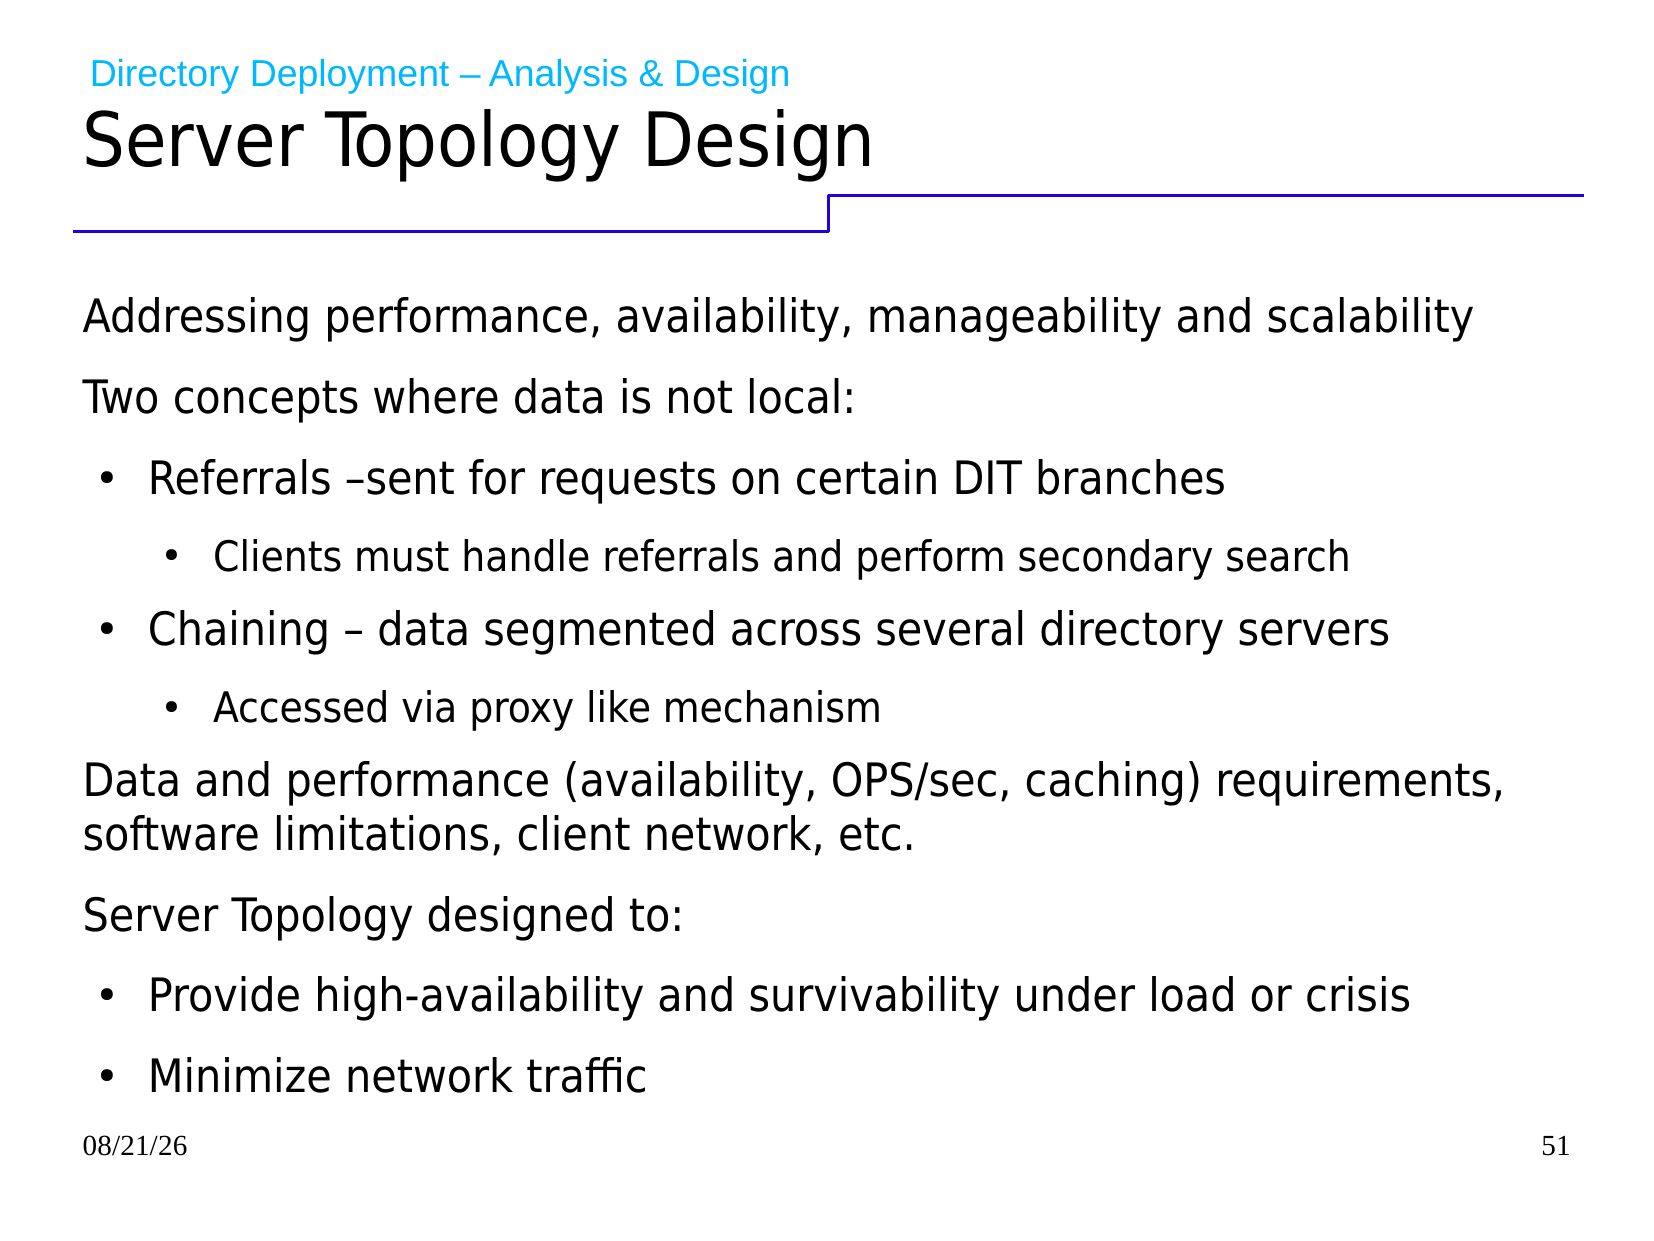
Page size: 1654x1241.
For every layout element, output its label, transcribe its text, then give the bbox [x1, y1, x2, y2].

list Addressing performance, availability, manageability and scalability Two concepts where data is not local: Referrals –sent for requests on certain DIT branches Clients must handle referrals and perform secondary search Chaining – data segmented across several directory servers Accessed via proxy like mechanism Data and performance (availability, OPS/sec, caching) requirements, software limitations, client network, etc. Server Topology designed to: Provide high-availability and survivability under load or crisis Minimize network traffic [82, 290, 1571, 1109]
text_box Directory Deployment – Analysis & Design [75, 45, 901, 103]
title Server Topology Design [82, 49, 1571, 232]
